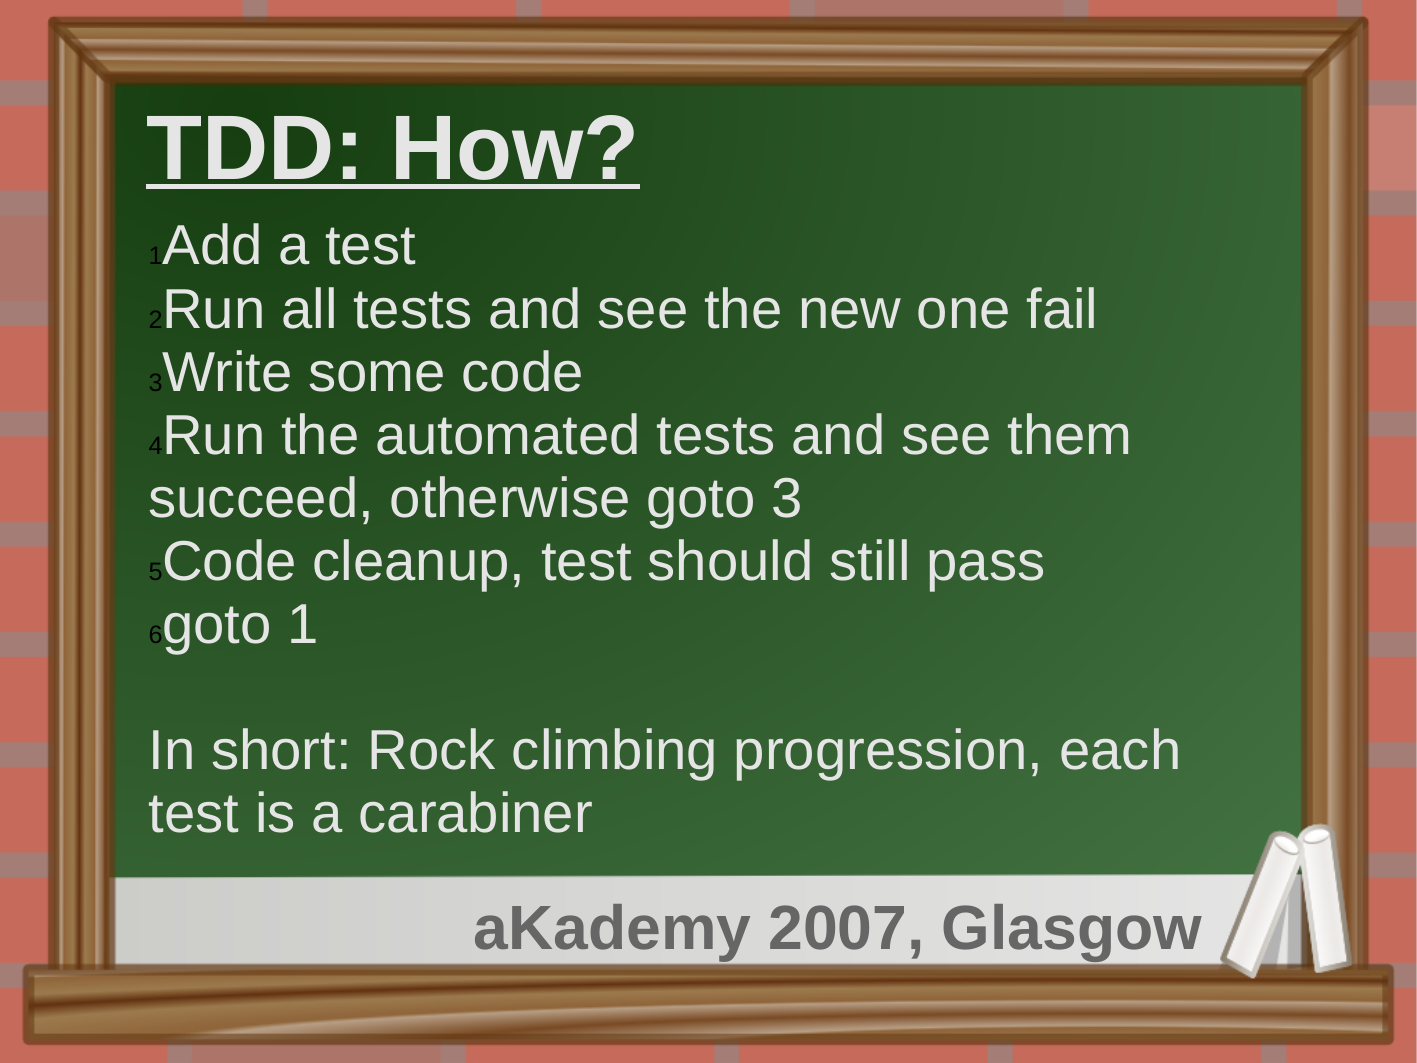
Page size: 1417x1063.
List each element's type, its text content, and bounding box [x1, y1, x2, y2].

text_box TDD: How? [131, 88, 1313, 207]
text_box Add a test Run all tests and see the new one fail Write some code Run the automated tests and see them succeed, otherwise goto 3 Code cleanup, test should still pass goto 1 In short: Rock climbing progression, each test is a carabiner [133, 206, 1287, 879]
picture [0, 0, 1417, 1063]
